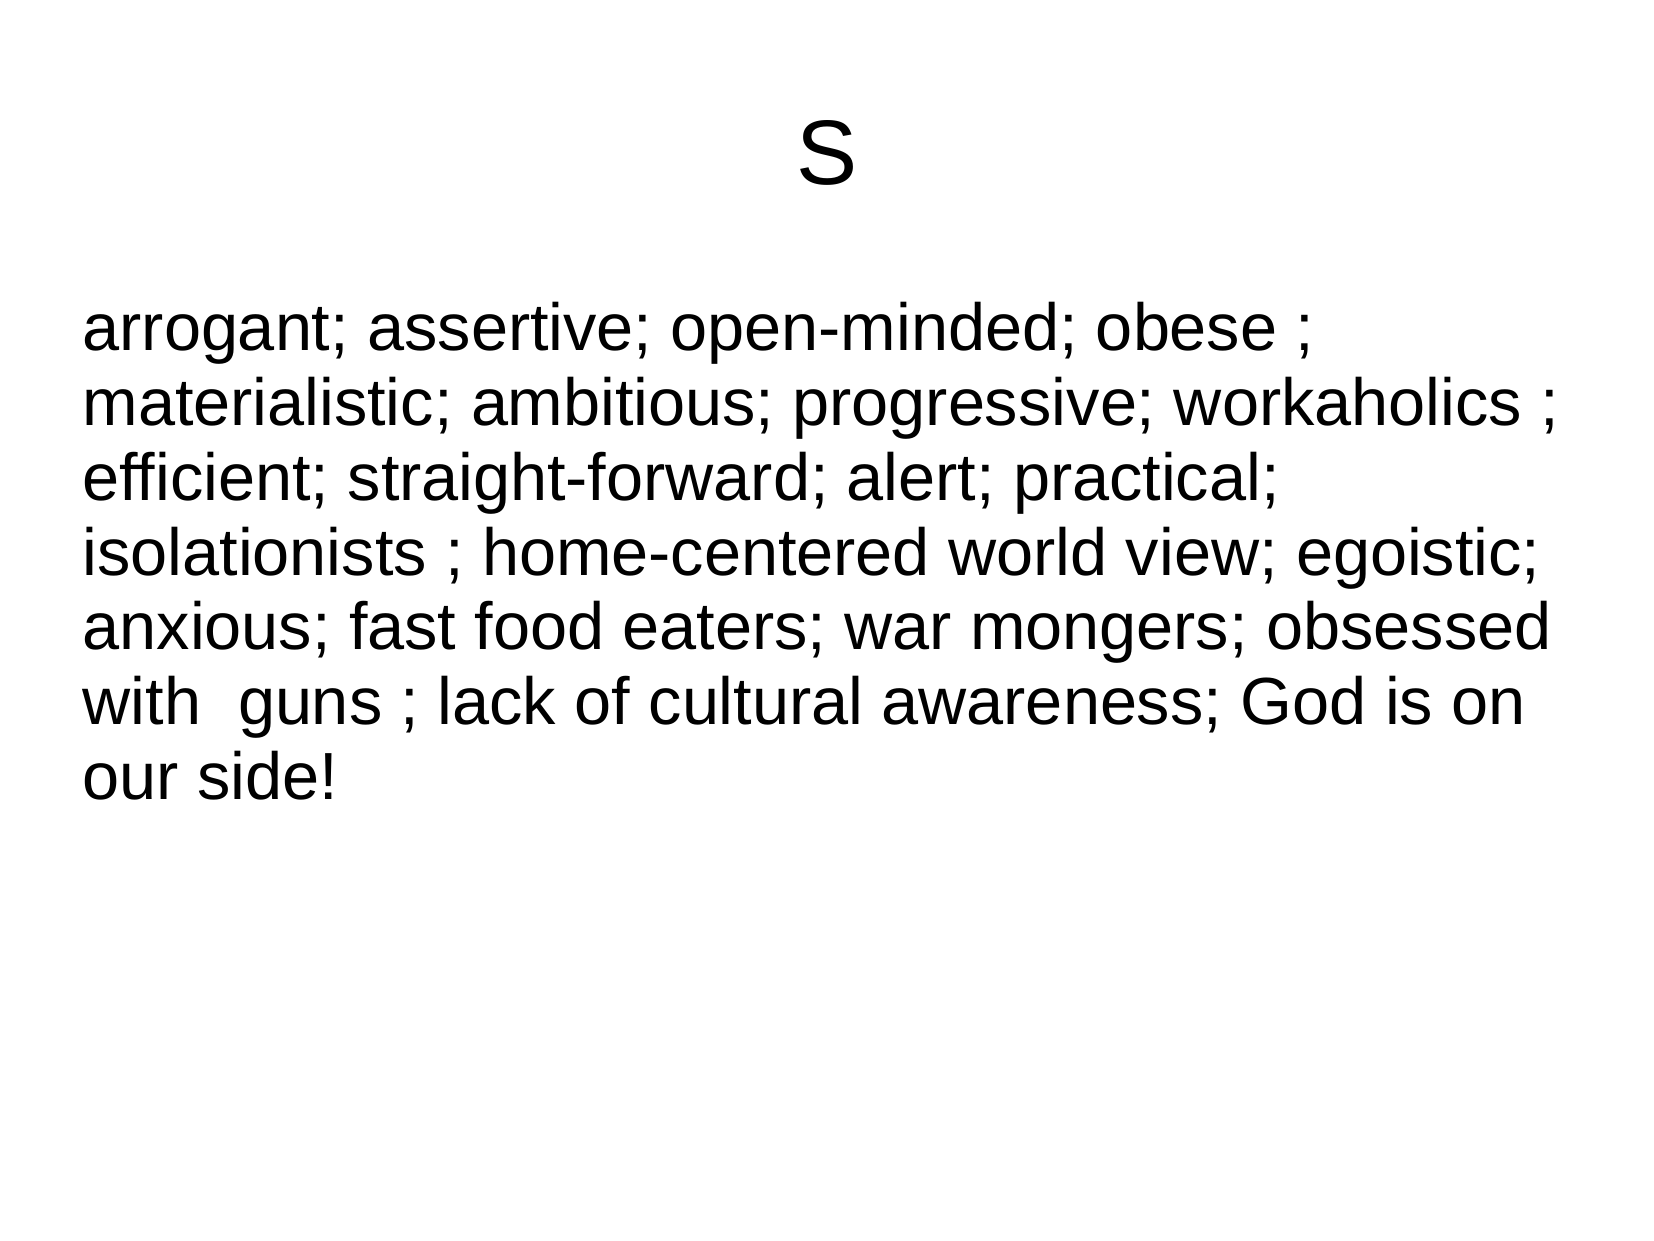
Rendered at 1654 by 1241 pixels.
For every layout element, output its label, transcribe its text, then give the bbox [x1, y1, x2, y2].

list arrogant; assertive; open-minded; obese ; materialistic; ambitious; progressive; workaholics ; efficient; straight-forward; alert; practical; isolationists ; home-centered world view; egoistic; anxious; fast food eaters; war mongers; obsessed with guns ; lack of cultural awareness; God is on our side! [82, 290, 1571, 1109]
title S [82, 49, 1571, 257]
